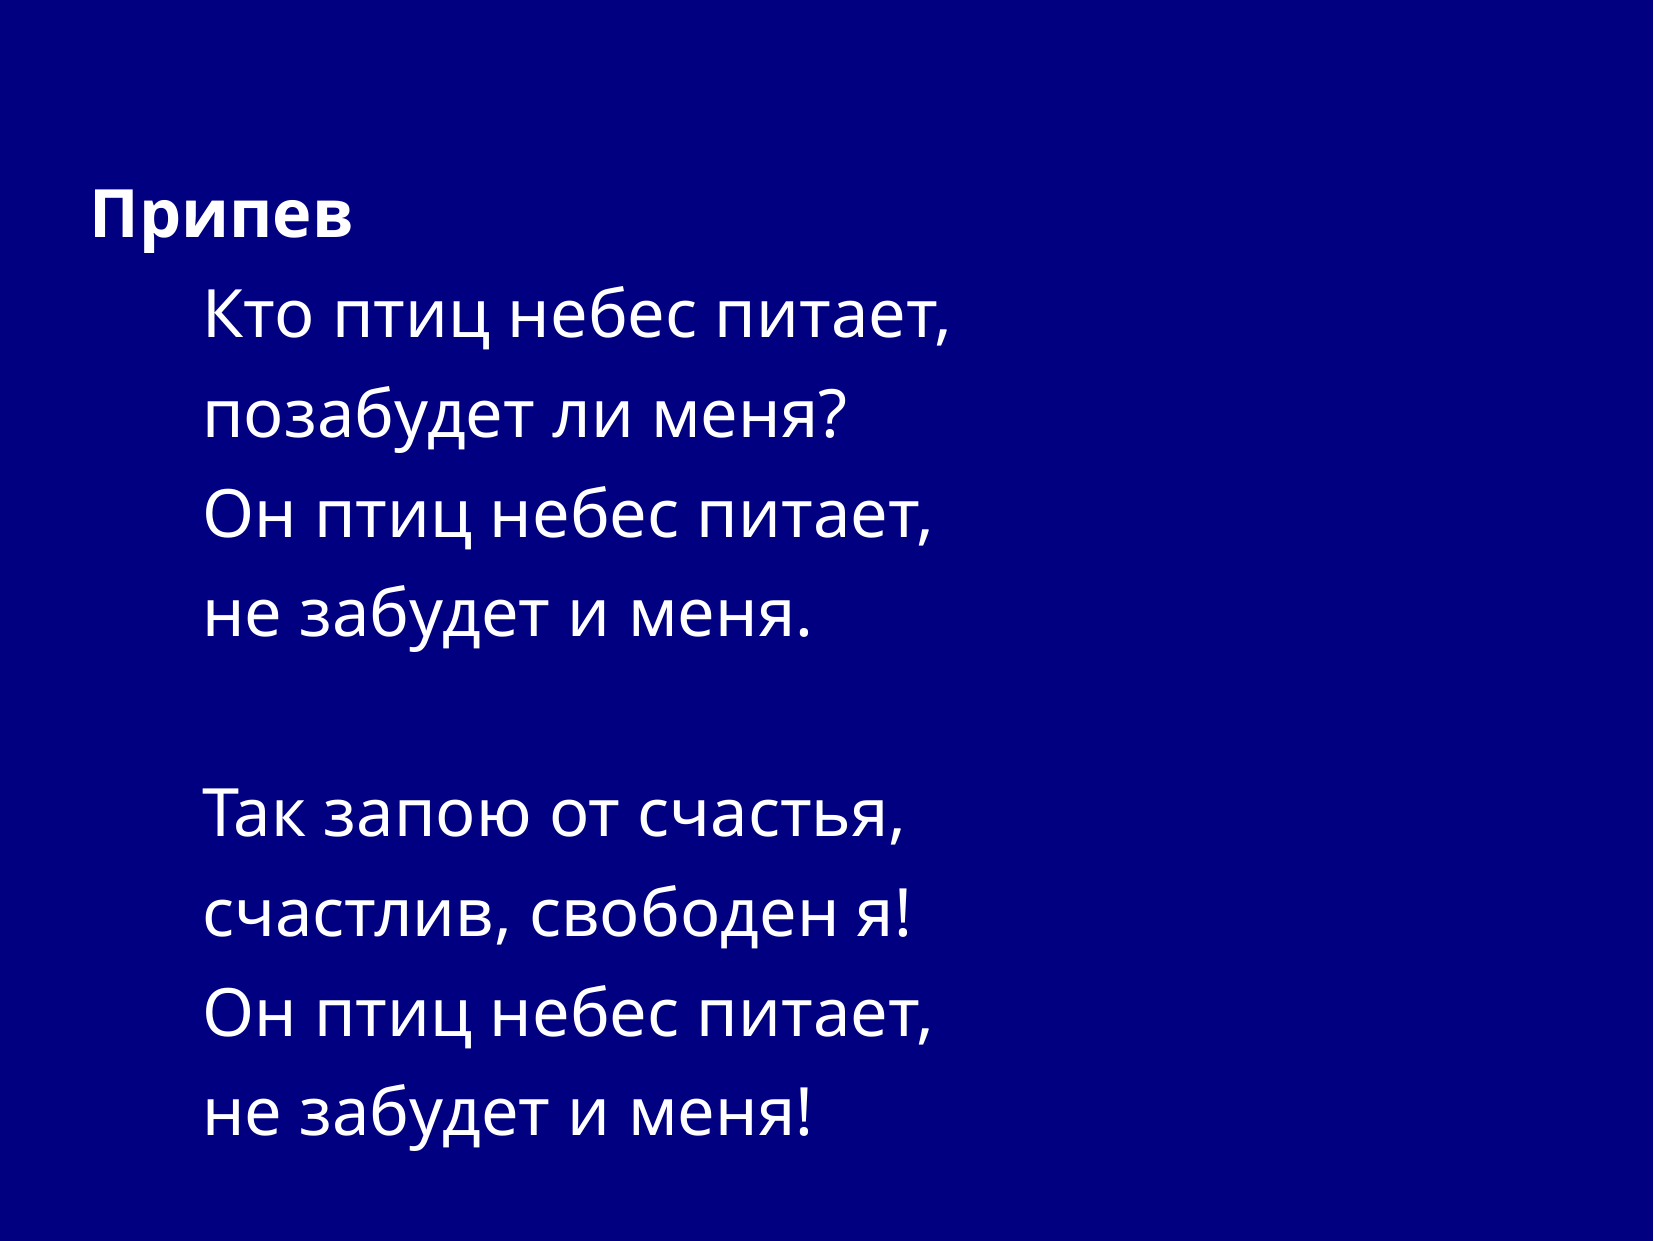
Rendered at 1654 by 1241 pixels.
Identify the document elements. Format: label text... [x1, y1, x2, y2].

text_box Припев Кто птиц небес питает, позабудет ли меня? Он птиц небес питает, не забудет и меня. Так запою от счастья, счастлив, свободен я! Он птиц небес питает, не забудет и меня! [75, 150, 1576, 1163]
